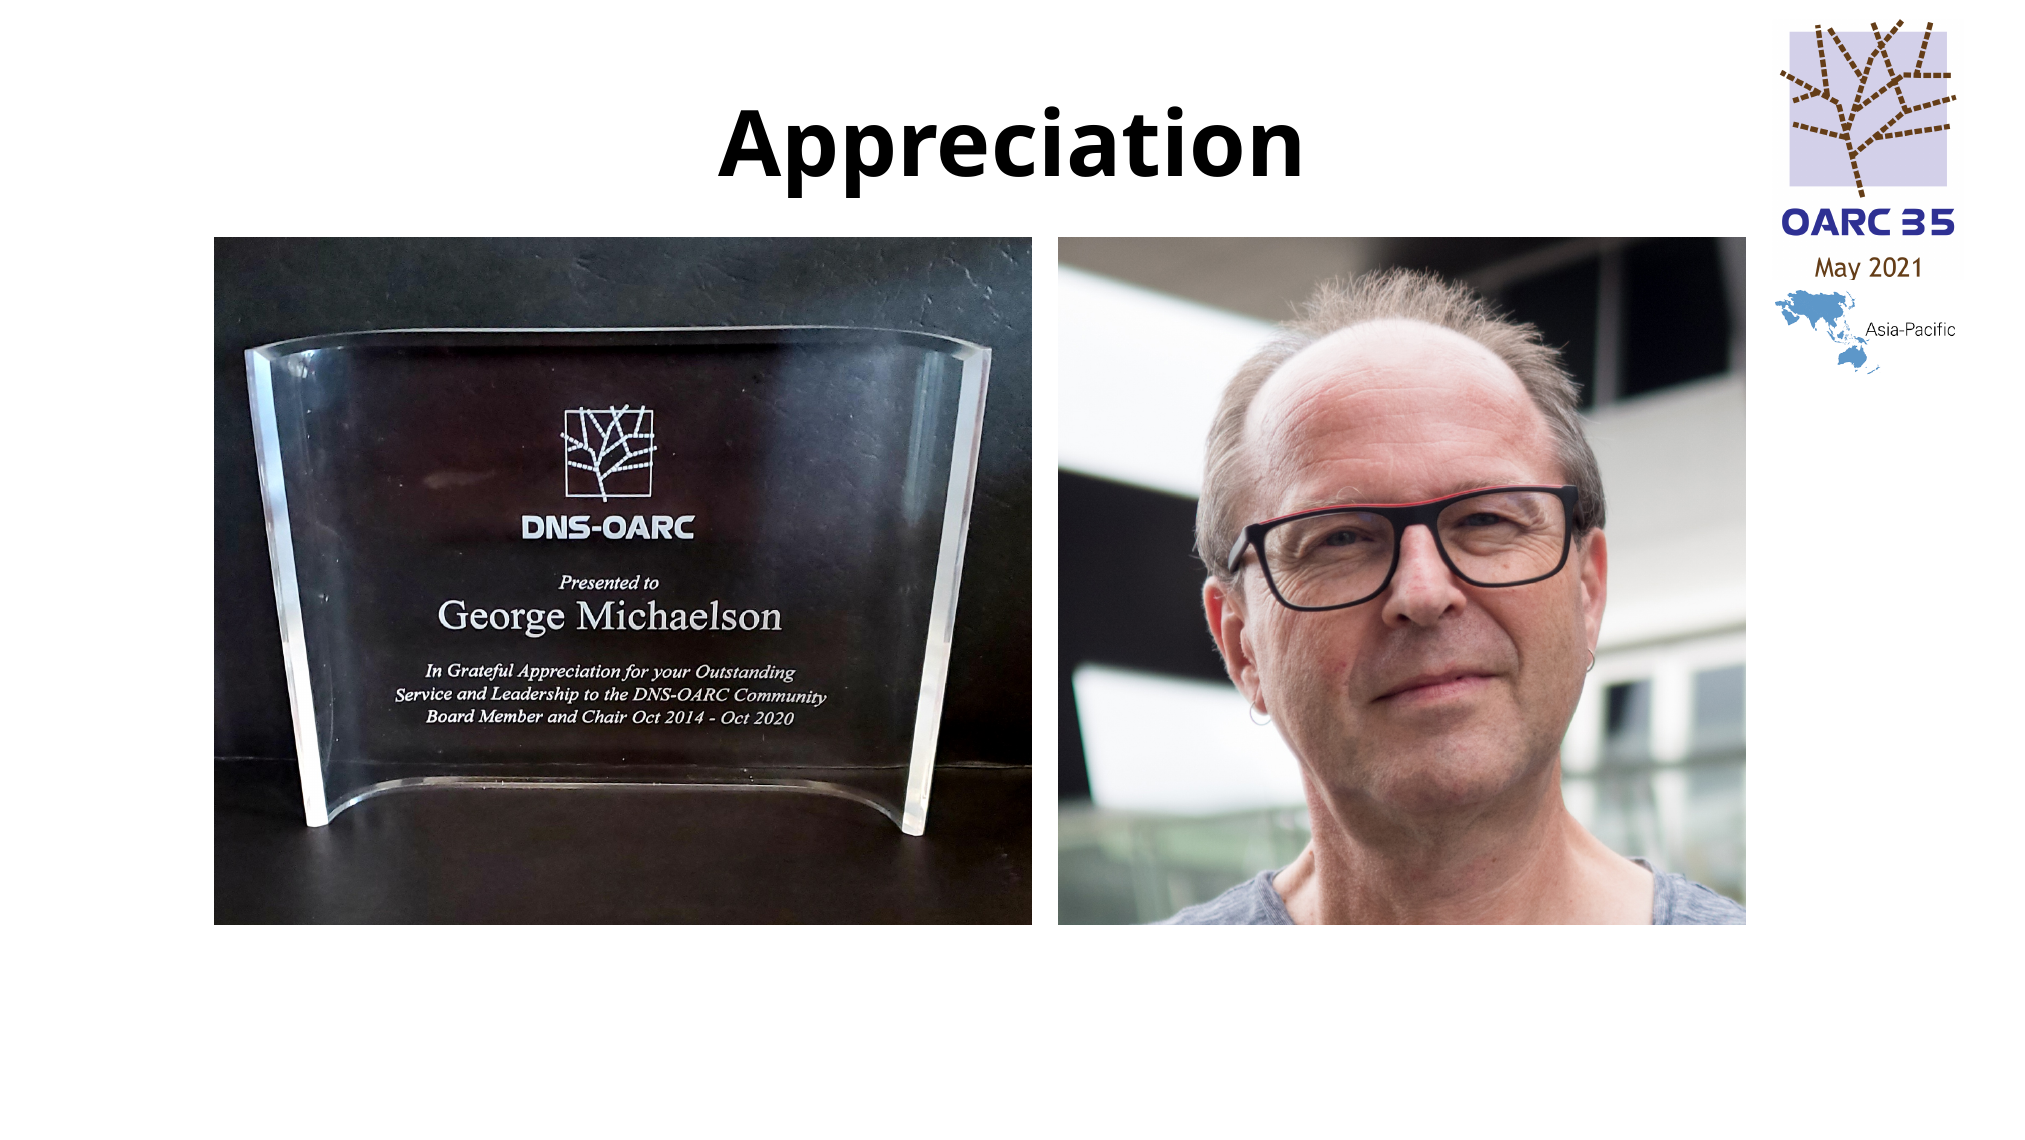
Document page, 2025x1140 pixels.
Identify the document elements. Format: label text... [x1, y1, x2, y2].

picture [1058, 237, 1746, 925]
picture [214, 237, 1032, 925]
title Appreciation [101, 45, 1924, 236]
picture [1772, 19, 1964, 377]
